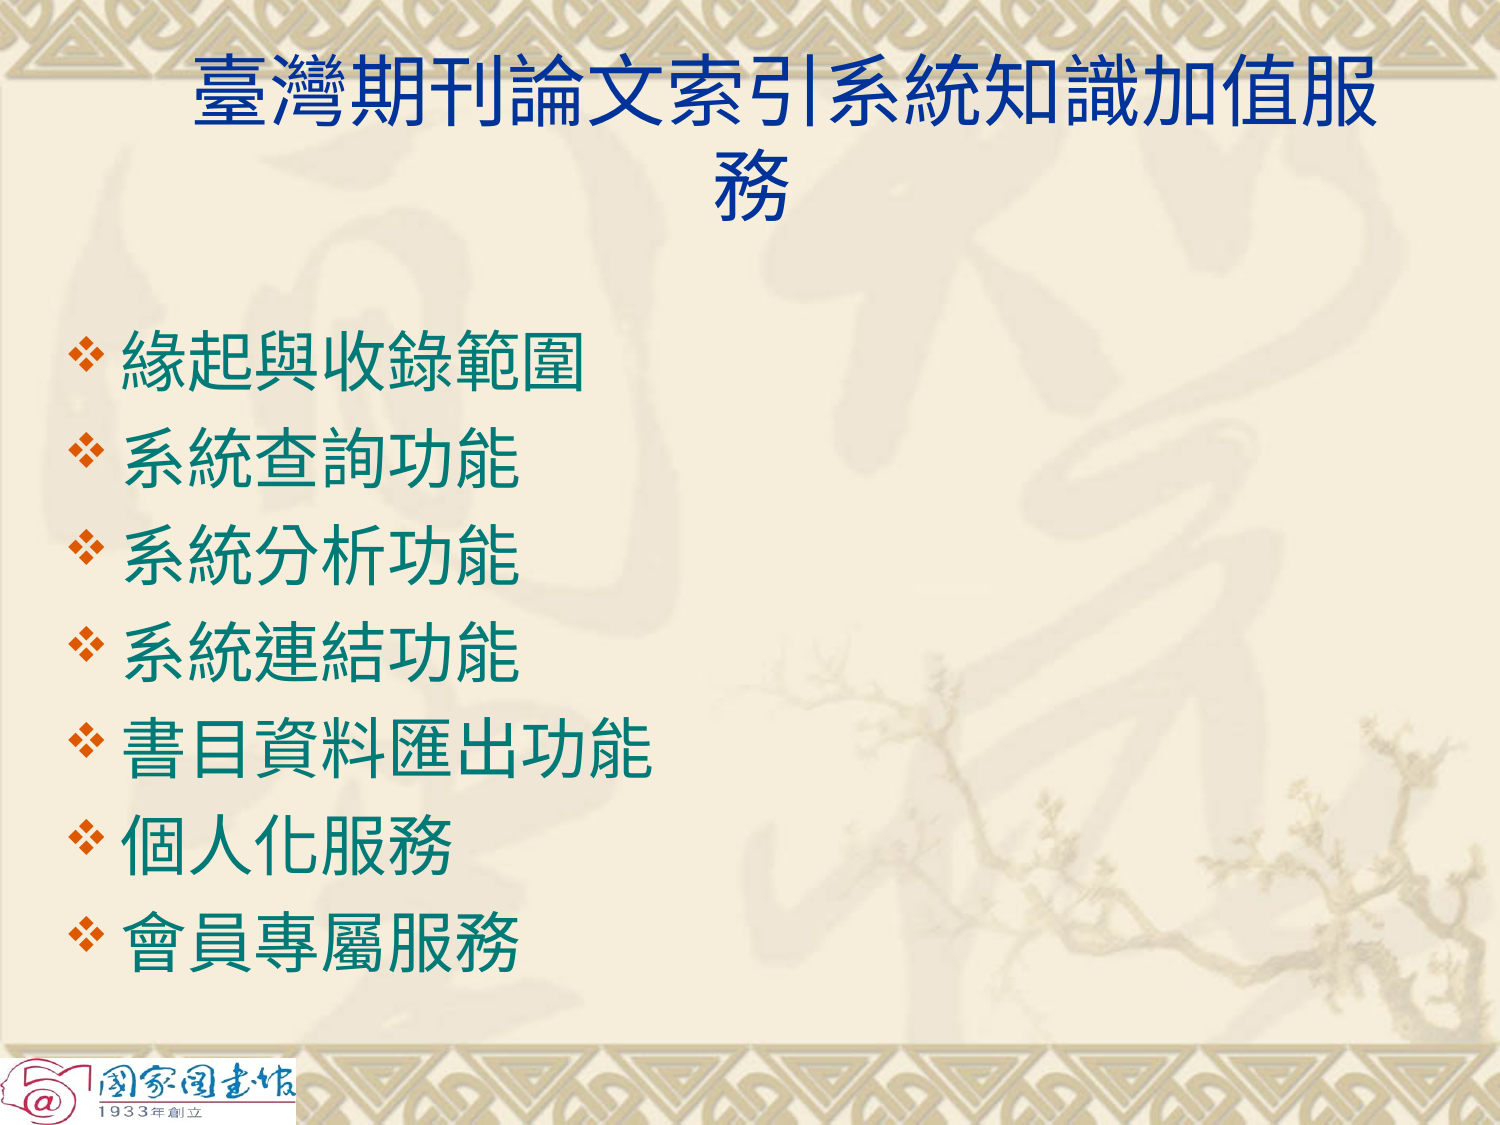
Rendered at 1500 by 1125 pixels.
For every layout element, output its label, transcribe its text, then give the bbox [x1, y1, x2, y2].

list 緣起與收錄範圍 系統查詢功能 系統分析功能 系統連結功能 書目資料匯出功能 個人化服務 會員專屬服務 [49, 312, 1451, 1001]
picture [0, 0, 1500, 1125]
title 臺灣期刊論文索引系統知識加值服務 [76, 42, 1427, 231]
